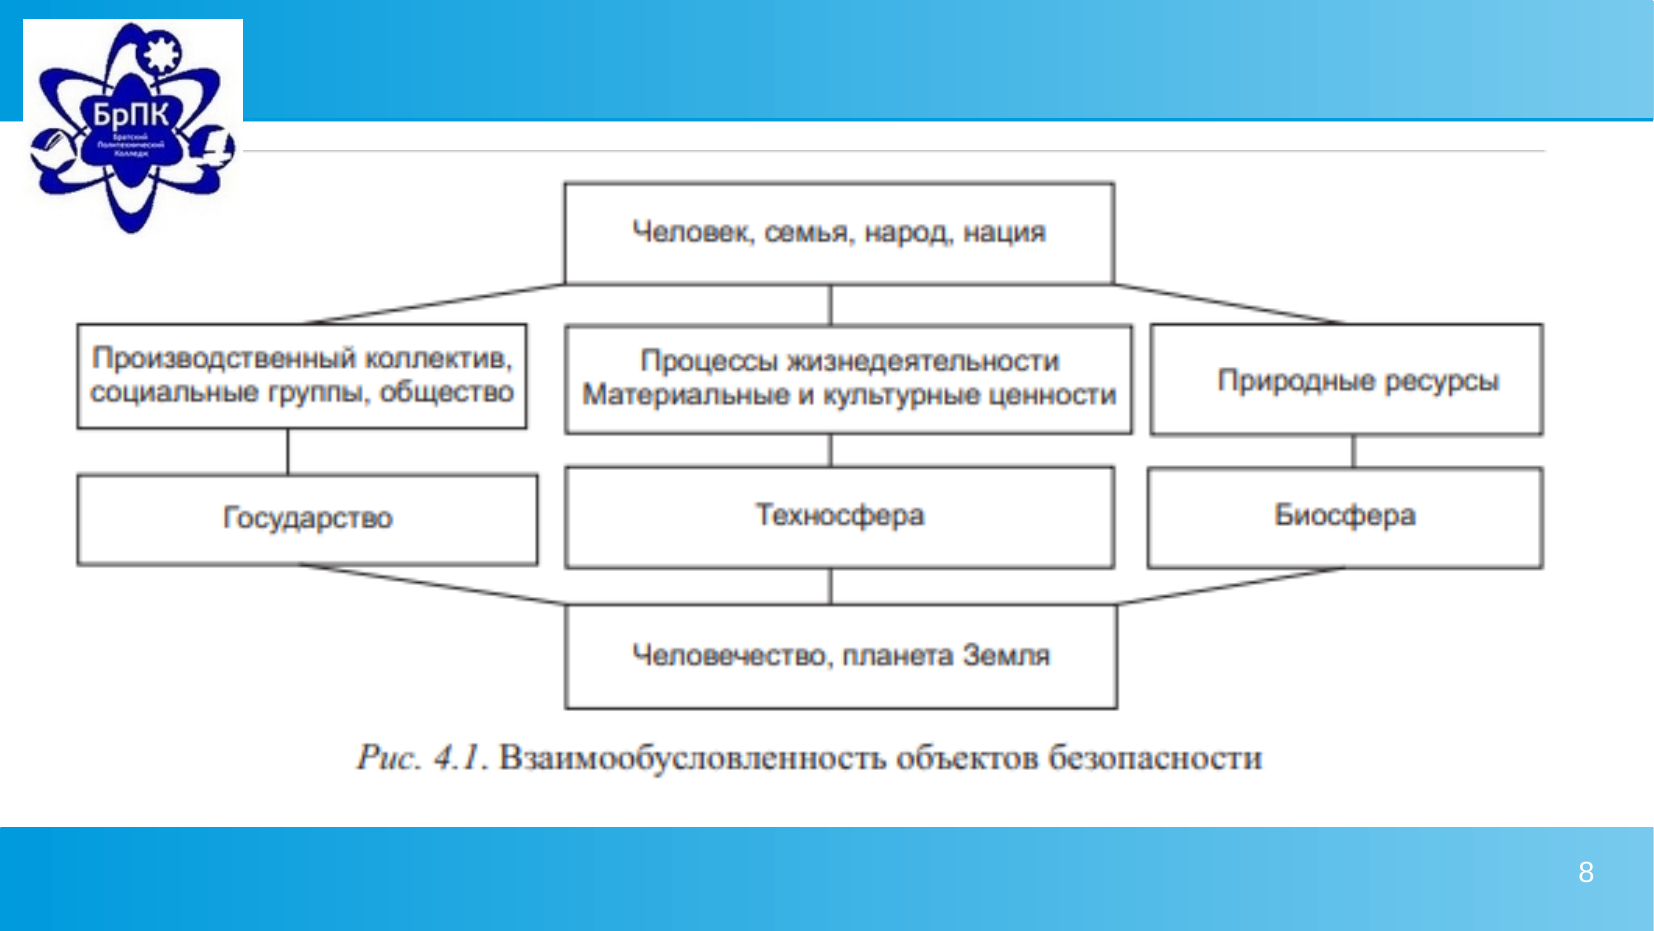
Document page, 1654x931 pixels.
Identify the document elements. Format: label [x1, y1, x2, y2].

picture [10, 20, 1635, 798]
